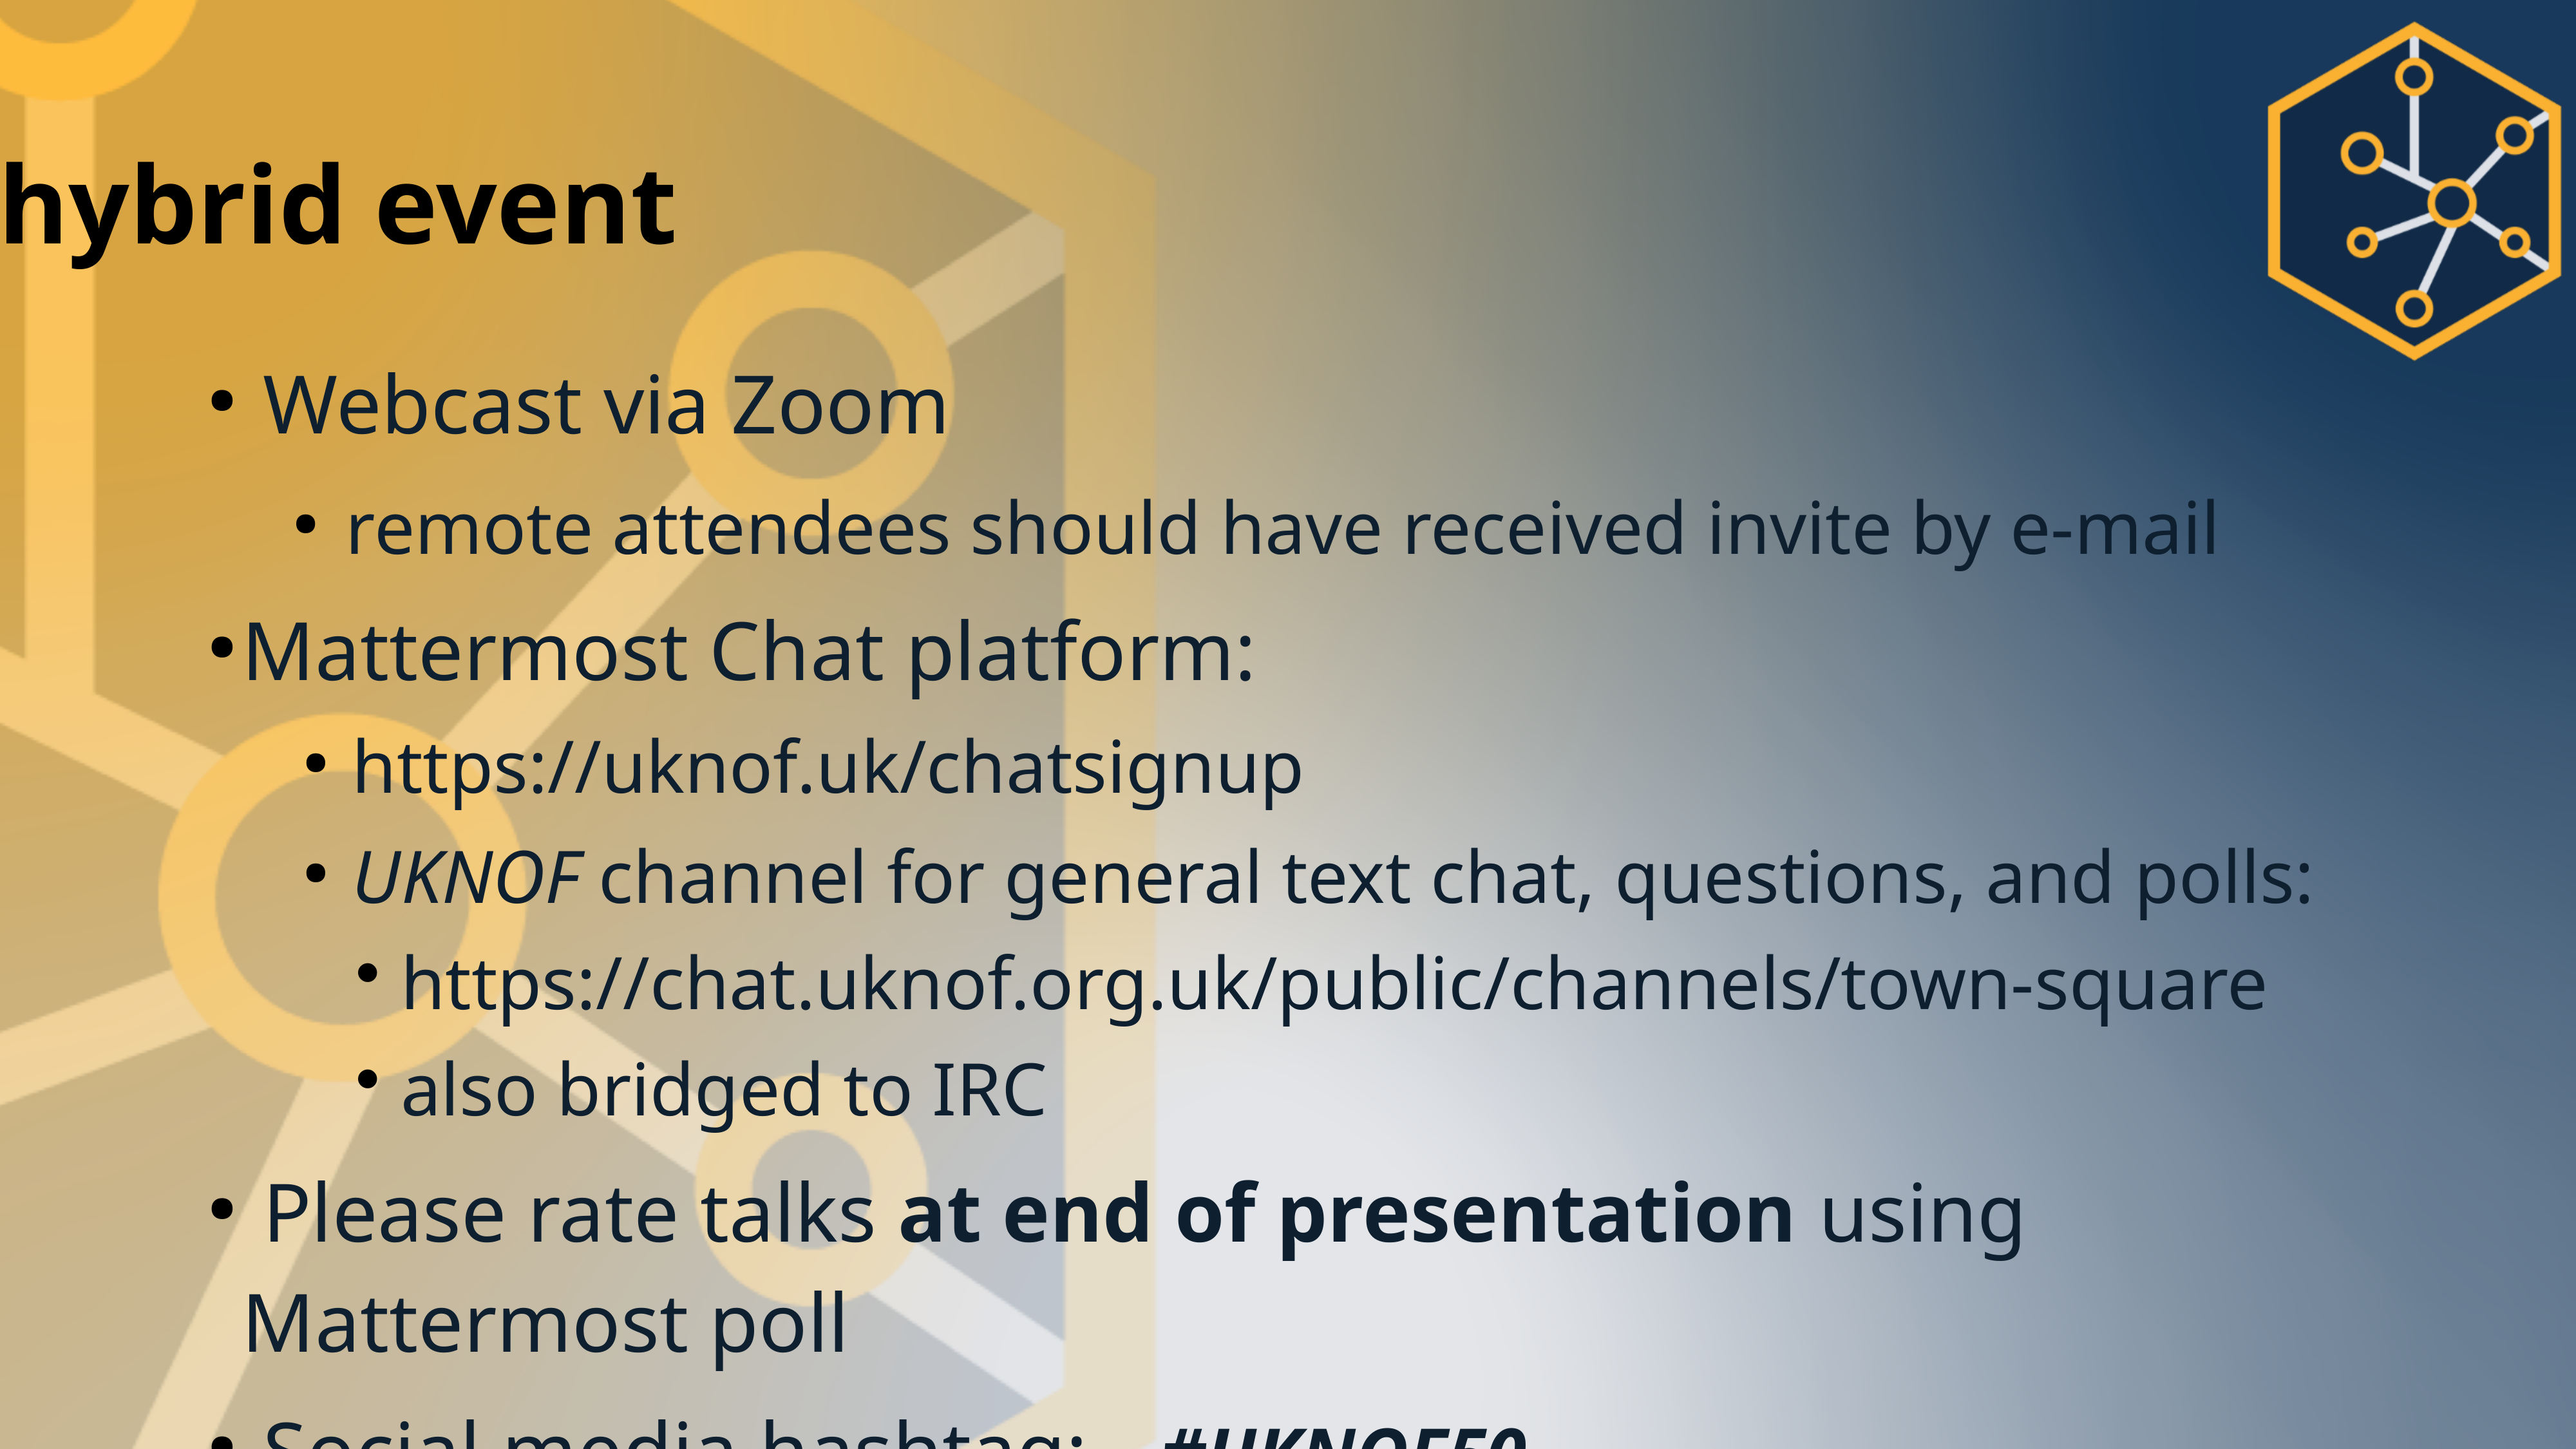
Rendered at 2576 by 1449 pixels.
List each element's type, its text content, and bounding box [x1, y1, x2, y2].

picture [591, 1443, 610, 1449]
picture [775, 1443, 795, 1449]
picture [0, 0, 2576, 1449]
picture [1030, 1443, 1050, 1449]
picture [636, 1443, 657, 1449]
picture [1502, 1437, 1515, 1449]
picture [517, 1443, 536, 1449]
list Webcast via Zoom remote attendees should have received invite by e-mail Mattermost Chat platform: https://uknof.uk/chatsignup UKNOF channel for general text chat, questions, and polls: https://chat.uknof.org.uk/public/channels/town-square also bridged to IRC Please rate talks at end of presentation using Mattermost poll Social media hashtag: #UKNOF50 [196, 348, 2435, 1247]
picture [1373, 1437, 1396, 1449]
picture [908, 1443, 928, 1449]
title hybrid event [0, 80, 838, 323]
picture [320, 1443, 341, 1449]
picture [1319, 1442, 1323, 1449]
picture [544, 1443, 563, 1449]
